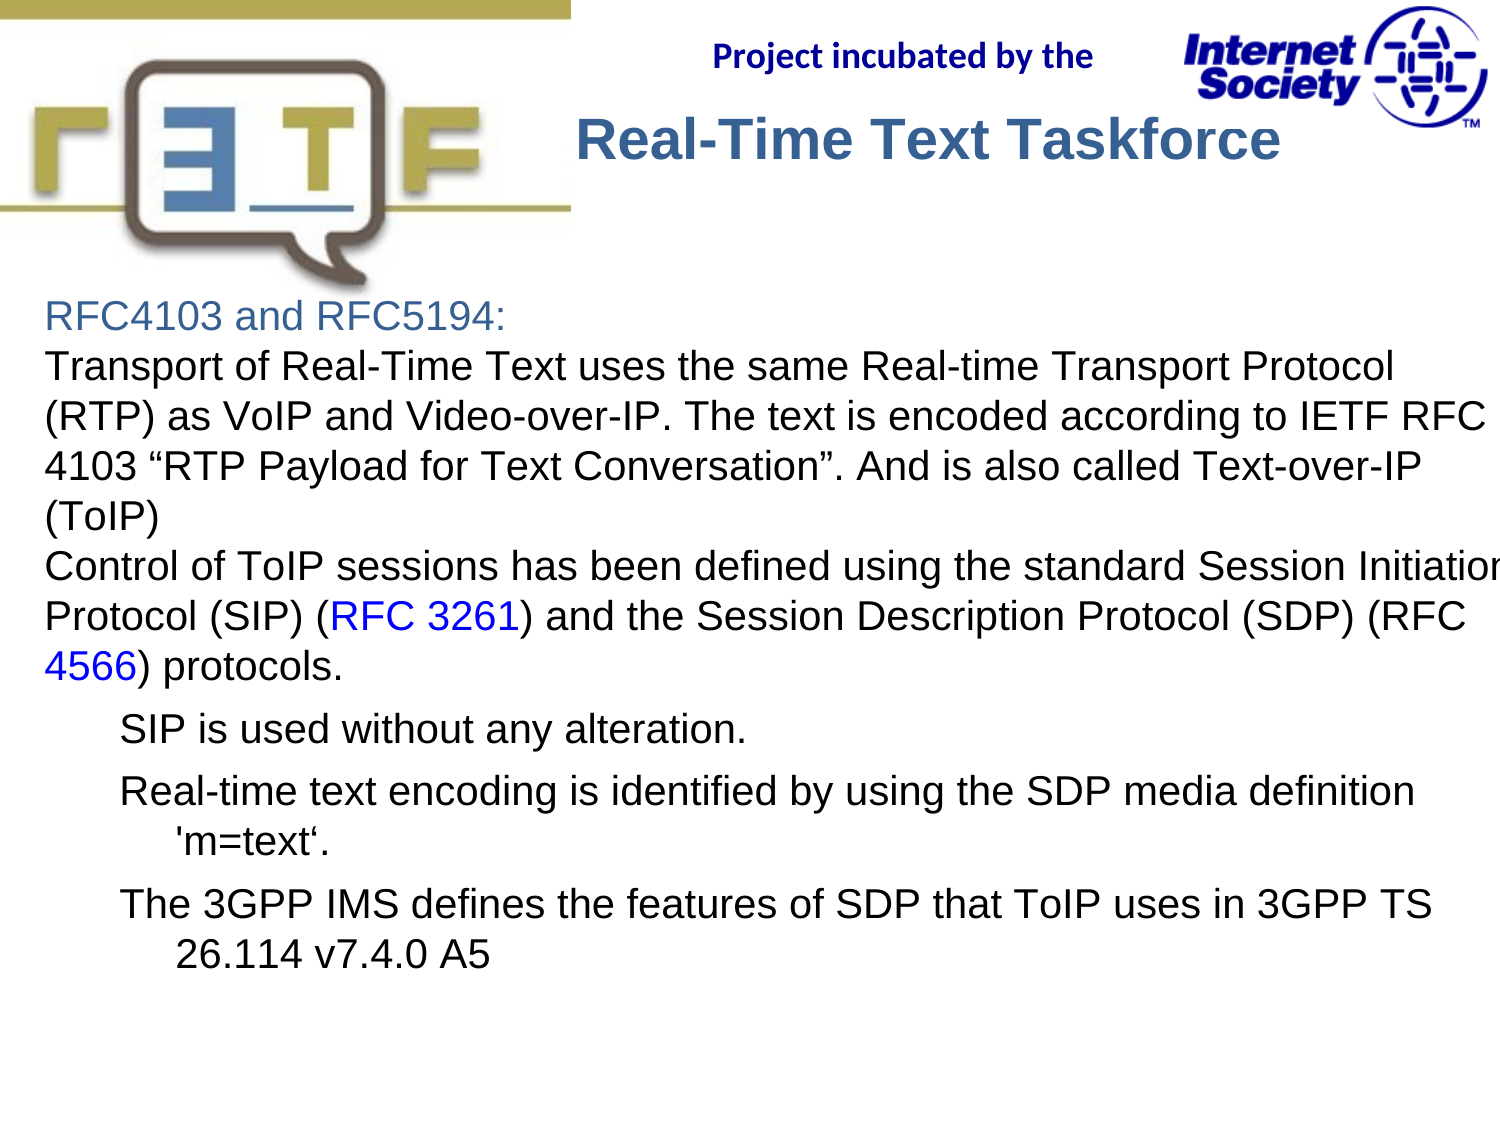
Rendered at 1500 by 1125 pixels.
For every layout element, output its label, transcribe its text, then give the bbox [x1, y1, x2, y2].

text_box RFC4103 and RFC5194: Transport of Real-Time Text uses the same Real-time Transport Protocol (RTP) as VoIP and Video-over-IP. The text is encoded according to IETF RFC 4103 “RTP Payload for Text Conversation”. And is also called Text-over-IP (ToIP) Control of ToIP sessions has been defined using the standard Session Initiation Protocol (SIP) (RFC 3261) and the Session Description Protocol (SDP) (RFC 4566) protocols. SIP is used without any alteration. Real-time text encoding is identified by using the SDP media definition 'm=text‘. The 3GPP IMS defines the features of SDP that ToIP uses in 3GPP TS 26.114 v7.4.0 A5 [29, 281, 1500, 985]
picture [1183, 5, 1489, 129]
picture [0, 0, 571, 300]
